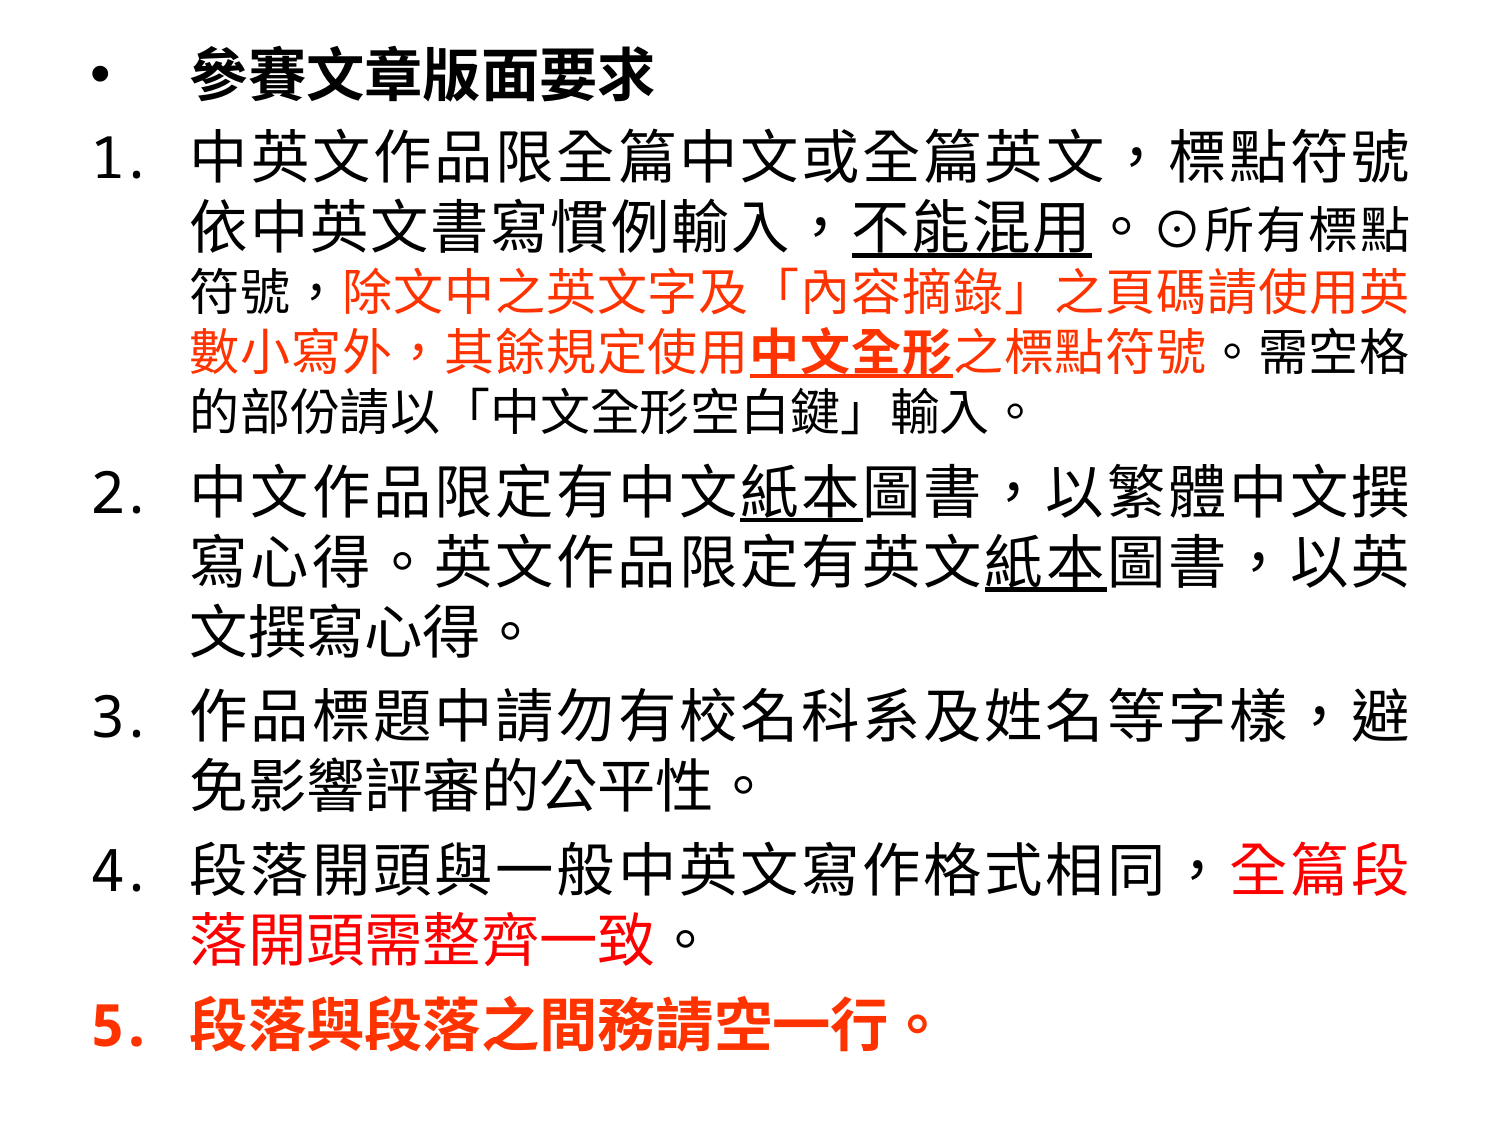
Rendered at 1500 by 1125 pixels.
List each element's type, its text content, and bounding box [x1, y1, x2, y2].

list 參賽文章版面要求 中英文作品限全篇中文或全篇英文，標點符號依中英文書寫慣例輸入，不能混用。⊙所有標點符號，除文中之英文字及「內容摘錄」之頁碼請使用英數小寫外，其餘規定使用中文全形之標點符號。需空格的部份請以「中文全形空白鍵」輸入。 中文作品限定有中文紙本圖書，以繁體中文撰寫心得。英文作品限定有英文紙本圖書，以英文撰寫心得。 作品標題中請勿有校名科系及姓名等字樣，避免影響評審的公平性。 段落開頭與一般中英文寫作格式相同，全篇段落開頭需整齊一致。 段落與段落之間務請空一行。 [75, 30, 1426, 1071]
